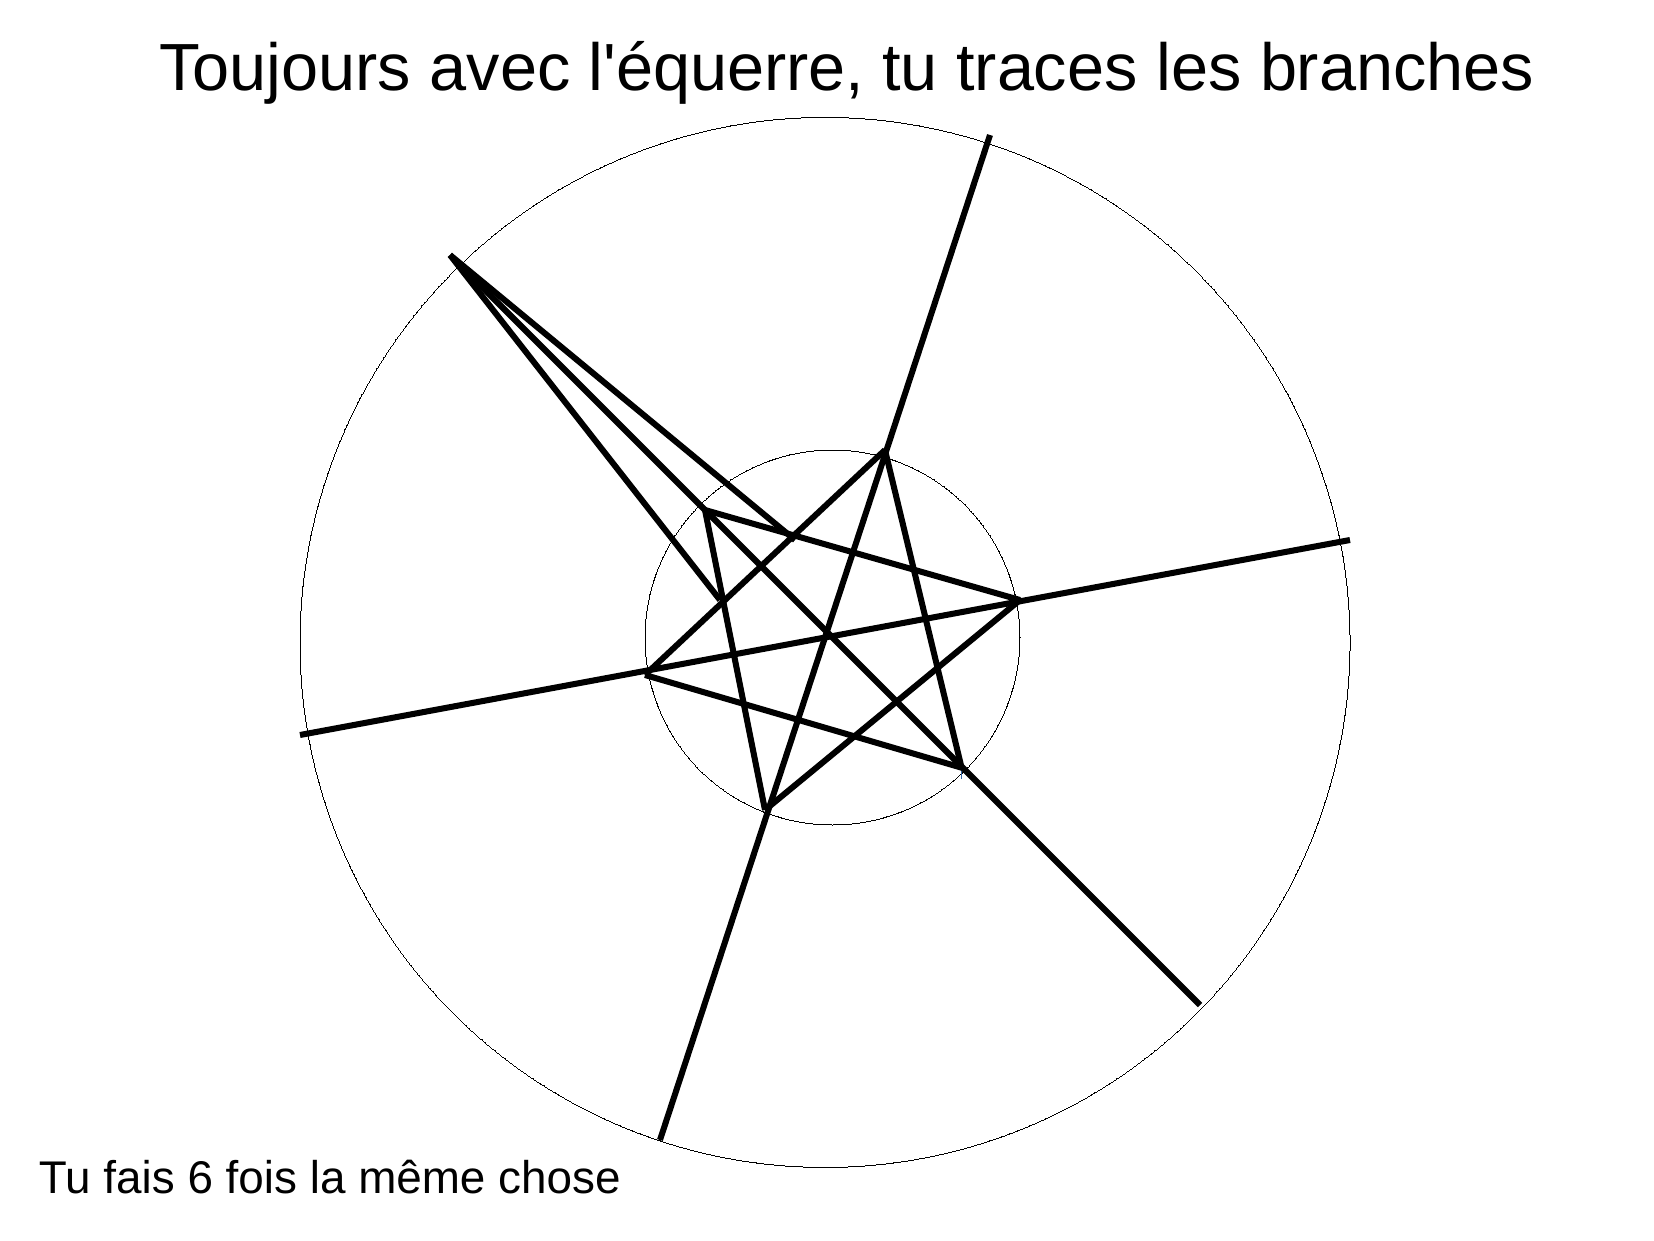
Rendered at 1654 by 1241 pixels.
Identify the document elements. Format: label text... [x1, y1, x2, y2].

title Tu fais 6 fois la même chose [0, 1140, 661, 1216]
title Toujours avec l'équerre, tu traces les branches [30, 30, 1654, 106]
